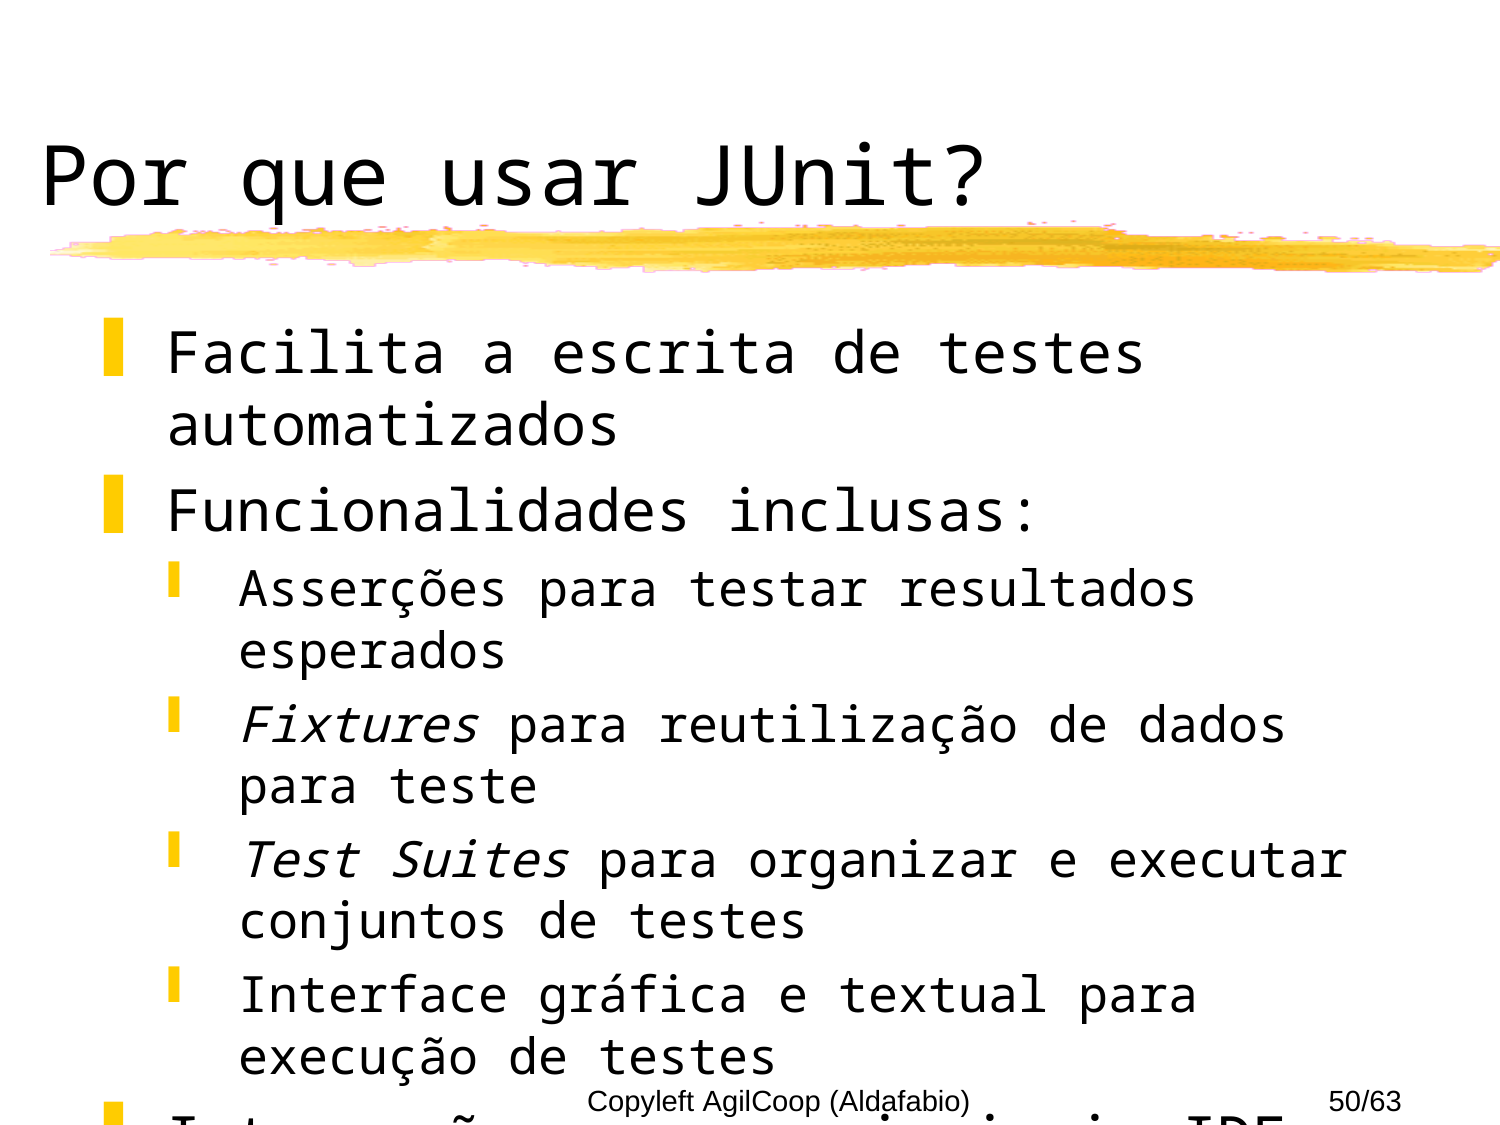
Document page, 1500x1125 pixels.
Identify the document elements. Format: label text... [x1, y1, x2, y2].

picture [50, 215, 1500, 284]
title Por que usar JUnit? [24, 74, 1488, 238]
list Facilita a escrita de testes automatizados Funcionalidades inclusas: Asserções para testar resultados esperados Fixtures para reutilização de dados para teste Test Suites para organizar e executar conjuntos de testes Interface gráfica e textual para execução de testes Integração com as principais IDEs Grande comunidade de usuários [74, 309, 1417, 994]
